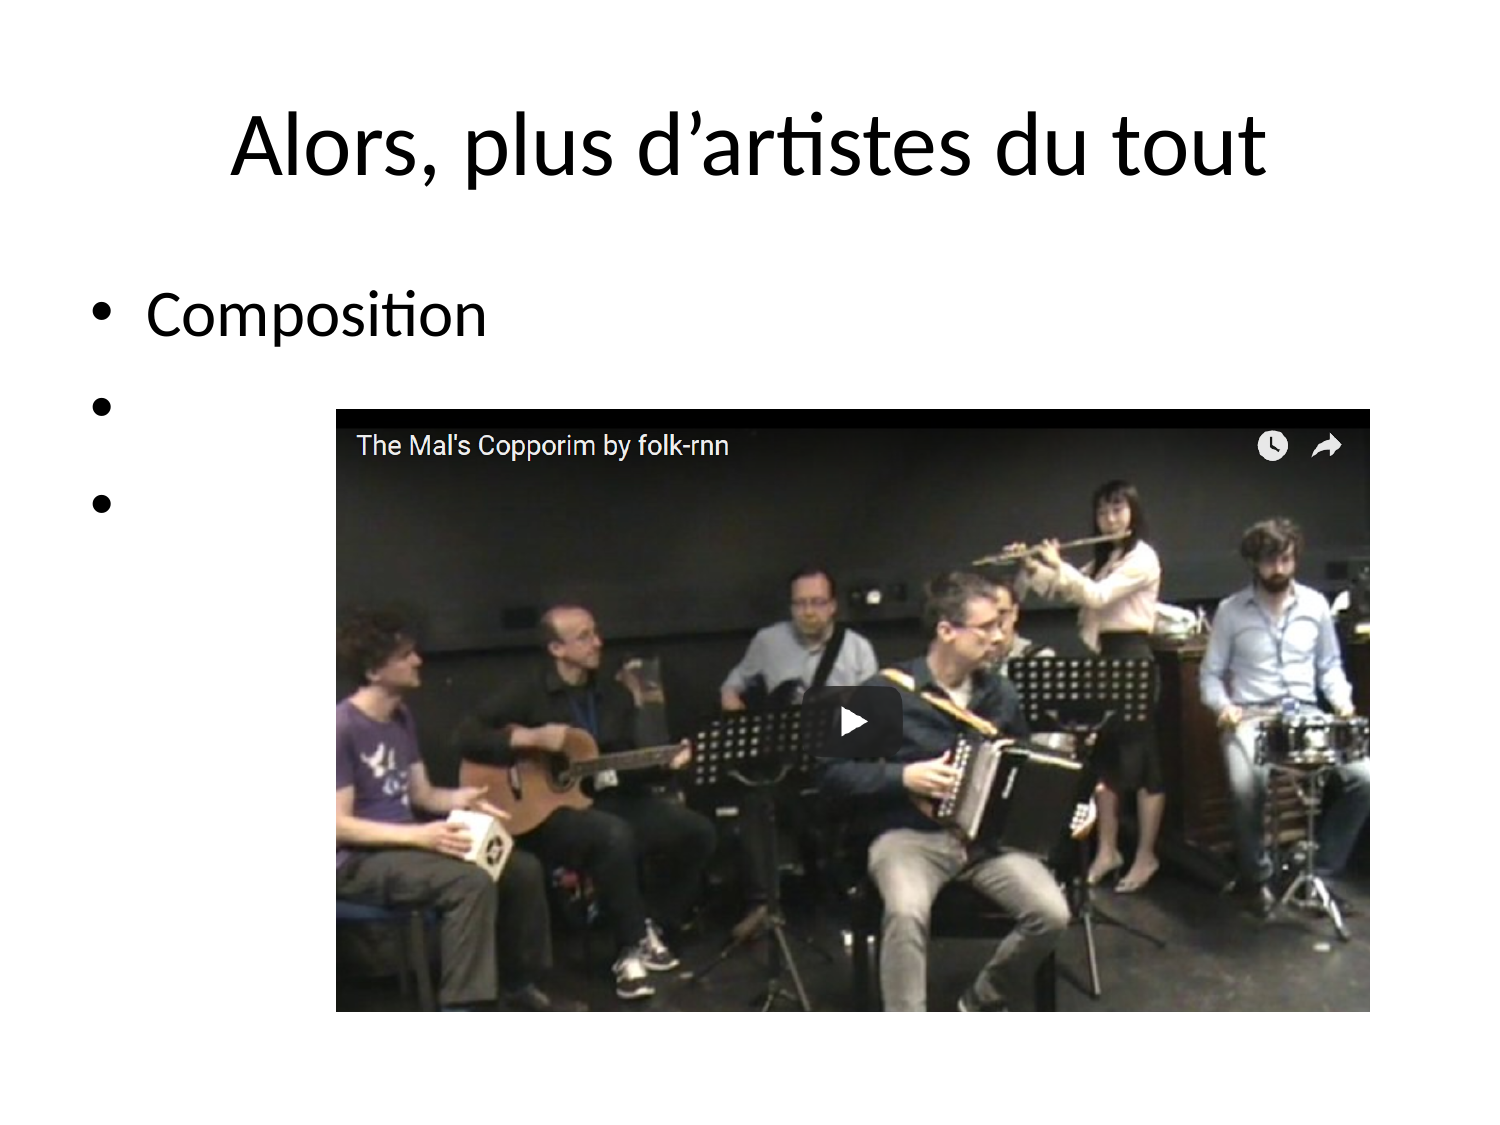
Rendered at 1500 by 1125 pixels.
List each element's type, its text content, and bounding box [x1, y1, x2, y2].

title Alors, plus d’artistes du tout [75, 45, 1426, 233]
picture [336, 408, 1370, 1012]
list Composition [75, 262, 1426, 1005]
